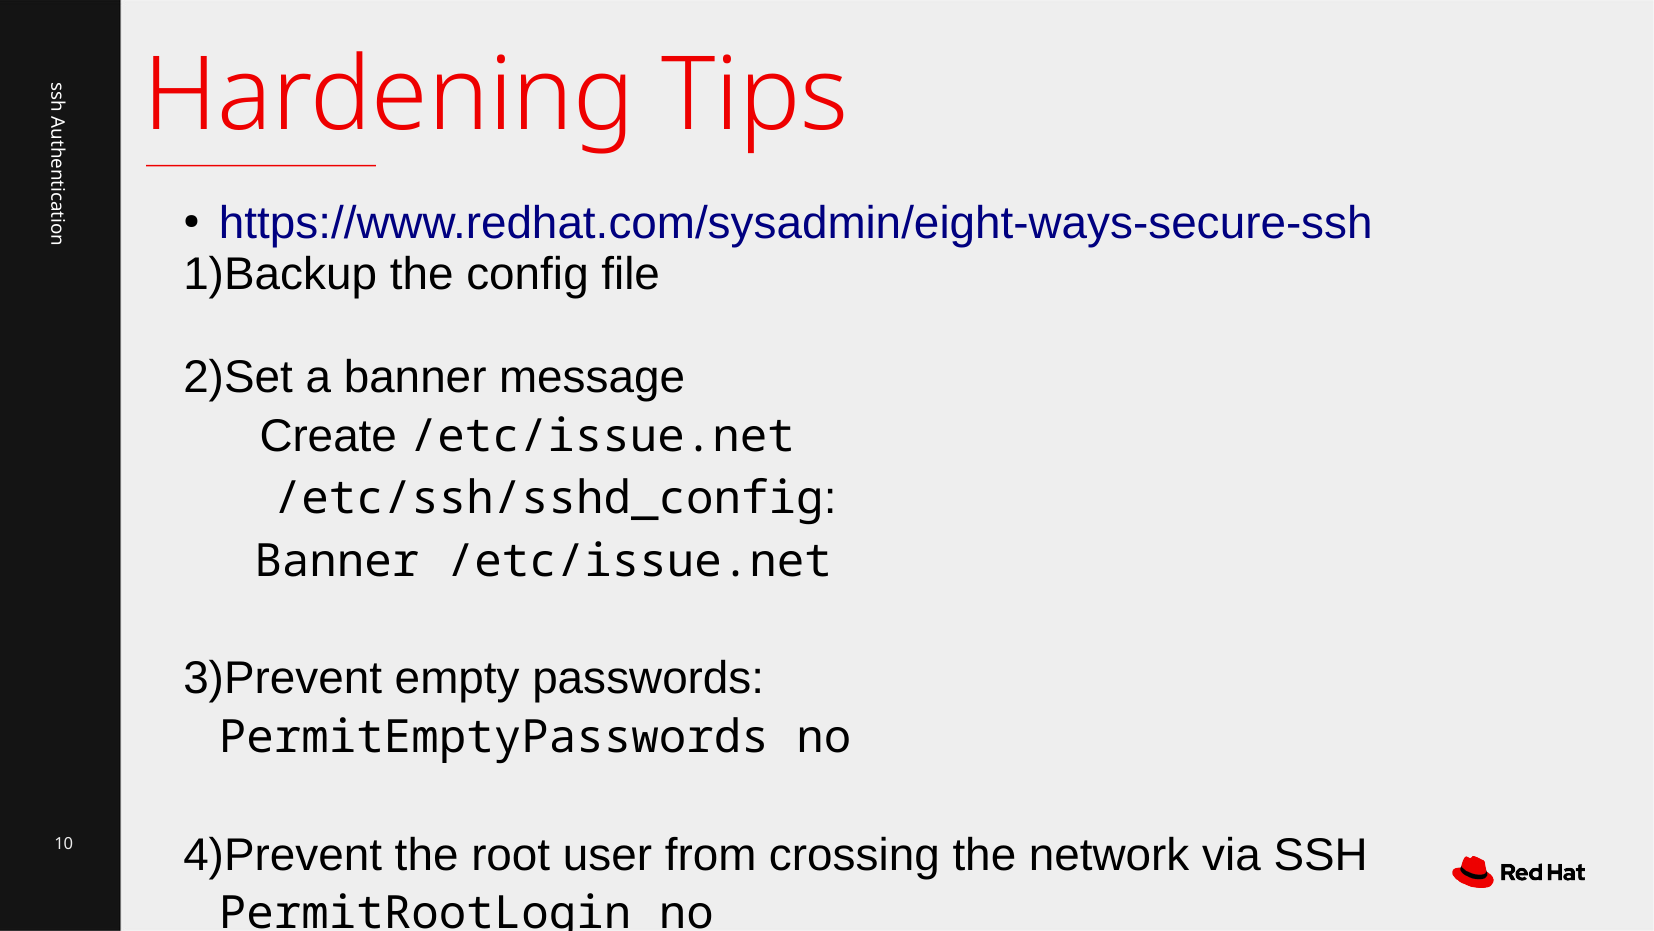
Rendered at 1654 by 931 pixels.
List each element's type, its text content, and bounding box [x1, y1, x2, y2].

picture [0, 0, 1654, 931]
picture [555, 906, 568, 925]
text_box ssh Authentication [0, 0, 119, 699]
title Hardening Tips [143, 27, 1198, 417]
text_box https://www.redhat.com/sysadmin/eight-ways-secure-ssh Backup the config file Set a banner message Create /etc/issue.net /etc/ssh/sshd_config: Banner /etc/issue.net Prevent empty passwords: PermitEmptyPasswords no Prevent the root user from crossing the network via SSH PermitRootLogin no [168, 189, 1501, 844]
